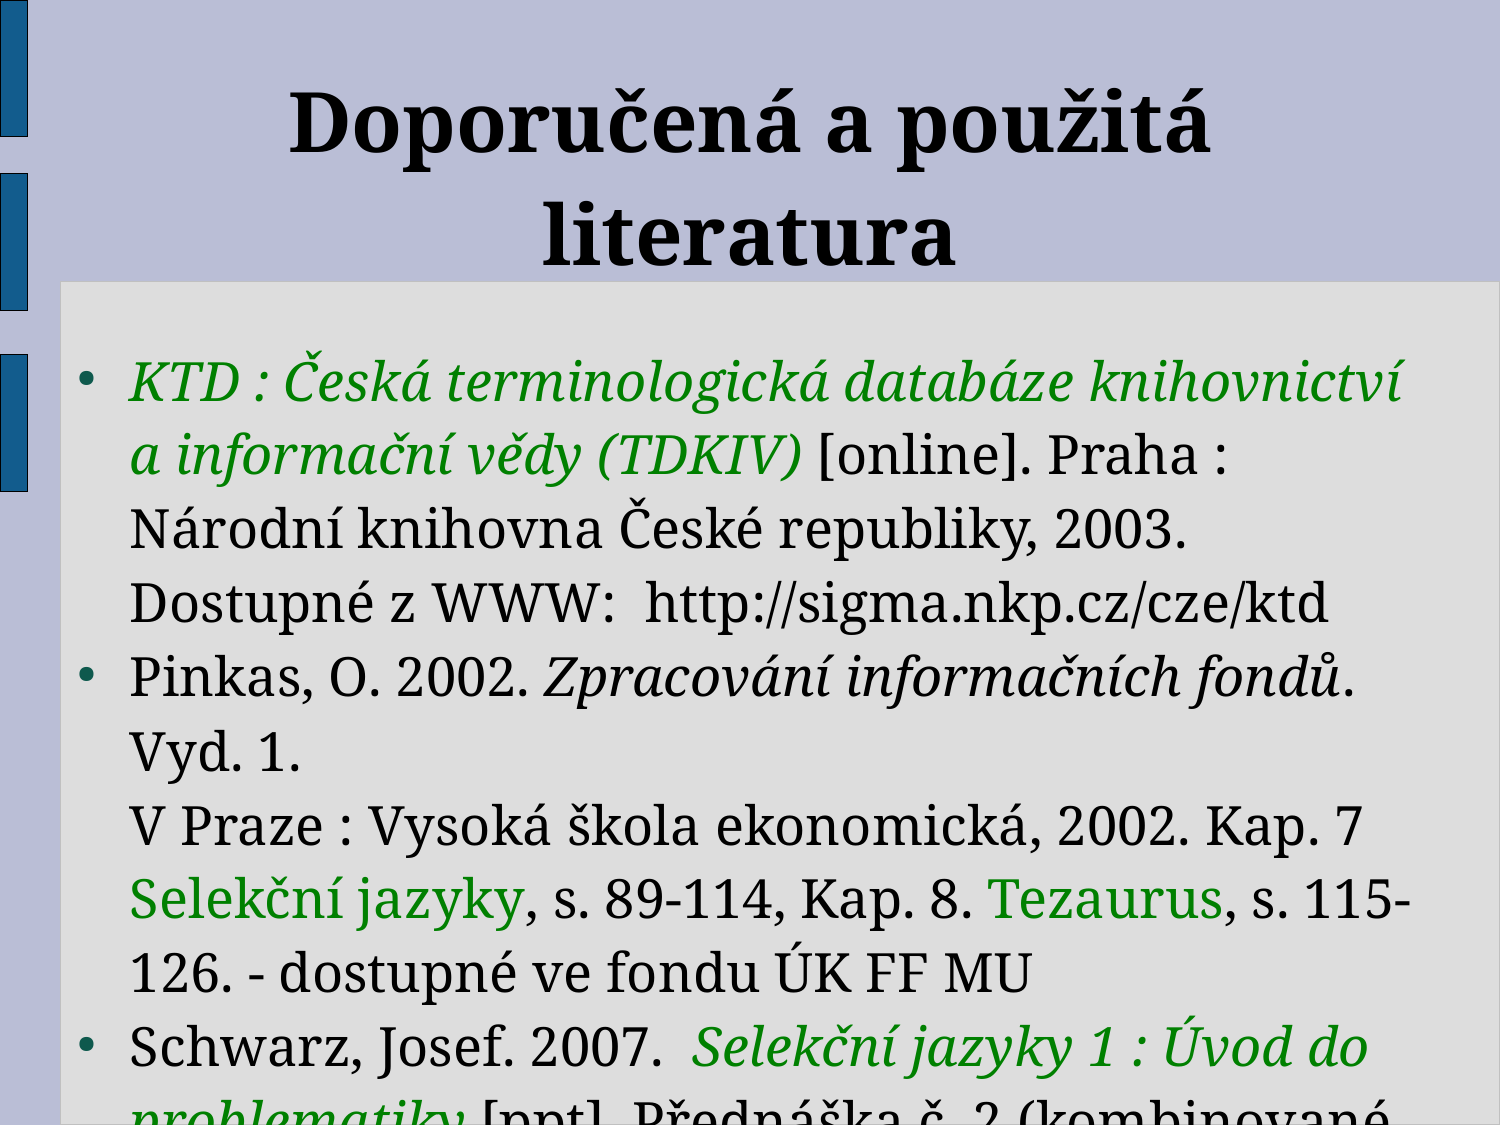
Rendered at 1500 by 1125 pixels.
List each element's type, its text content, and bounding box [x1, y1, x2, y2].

list KTD : Česká terminologická databáze knihovnictví a informační vědy (TDKIV) [online]. Praha : Národní knihovna České republiky, 2003. Dostupné z WWW: http://sigma.nkp.cz/cze/ktd Pinkas, O. 2002. Zpracování informačních fondů. Vyd. 1. V Praze : Vysoká škola ekonomická, 2002. Kap. 7 Selekční jazyky, s. 89-114, Kap. 8. Tezaurus, s. 115-126. - dostupné ve fondu ÚK FF MU Schwarz, Josef. 2007. Selekční jazyky 1 : Úvod do problematiky [ppt]. Přednáška č. 2 (kombinované studium). 9.11.2007. [59, 280, 1426, 1123]
title Doporučená a použitá literatura [110, 82, 1392, 272]
